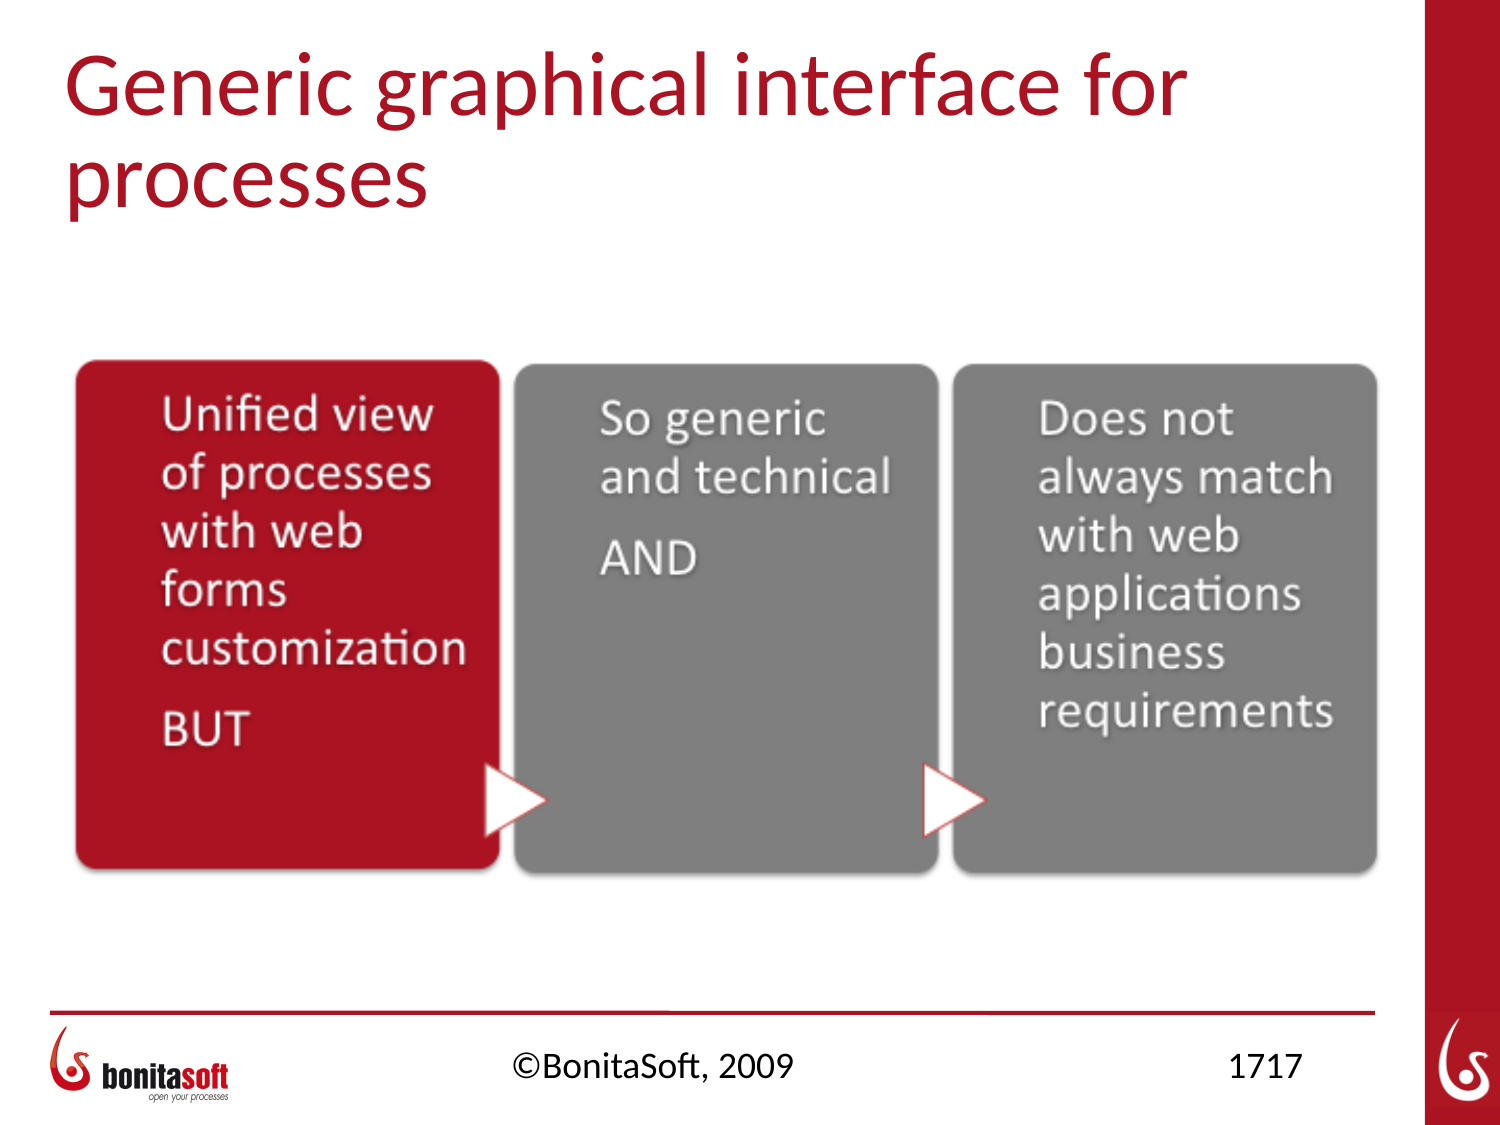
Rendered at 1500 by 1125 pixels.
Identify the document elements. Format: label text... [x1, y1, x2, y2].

picture [50, 1026, 228, 1103]
picture [66, 283, 1388, 955]
footer ©BonitaSoft, 2009 [487, 1042, 1175, 1103]
picture [1430, 1012, 1500, 1107]
title Generic graphical interface for processes [50, 45, 1375, 233]
slide_number <numéro><numéro> [1212, 1042, 1375, 1103]
